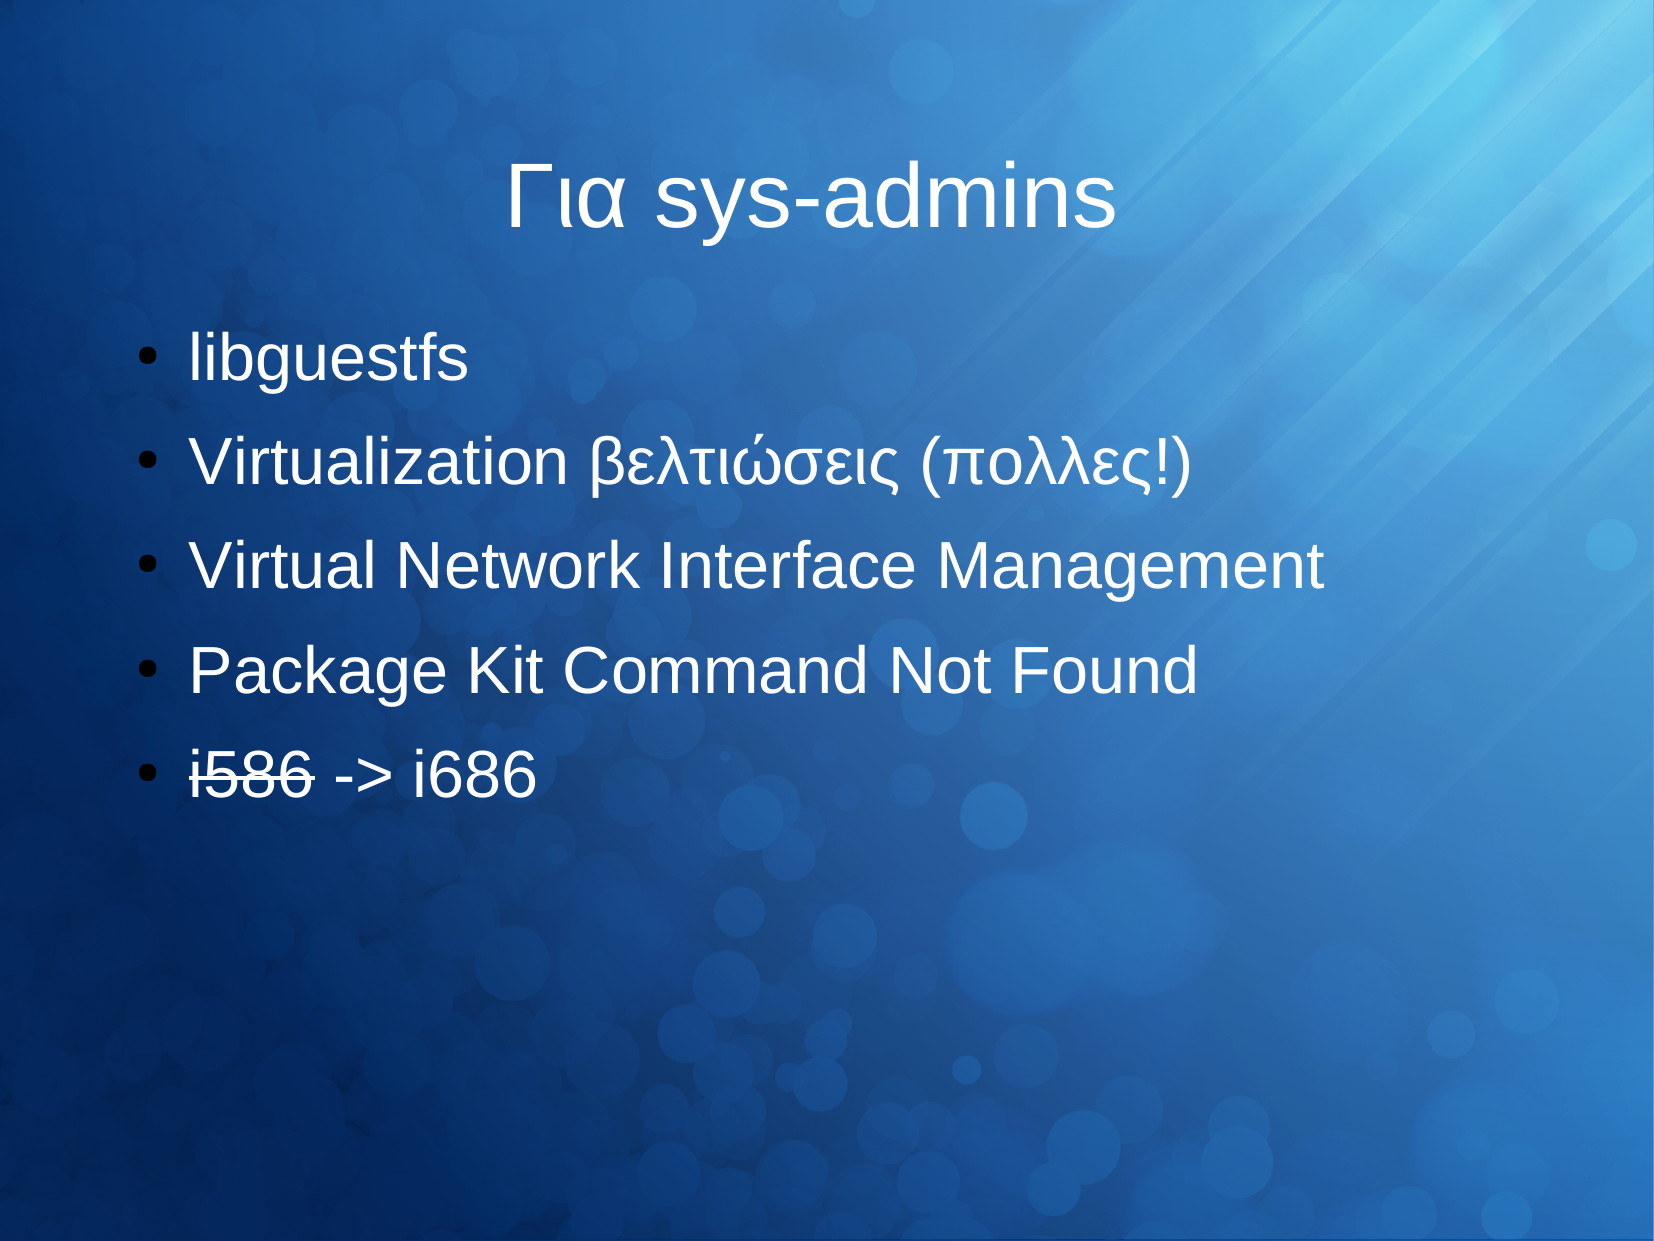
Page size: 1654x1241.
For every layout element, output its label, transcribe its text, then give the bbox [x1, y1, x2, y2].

list libguestfs Virtualization βελτιώσεις (πολλες!) Virtual Network Interface Management Package Kit Command Not Found i586 -> i686 [118, 319, 1571, 931]
picture [0, 0, 1654, 1241]
title Για sys-admins [118, 119, 1506, 273]
